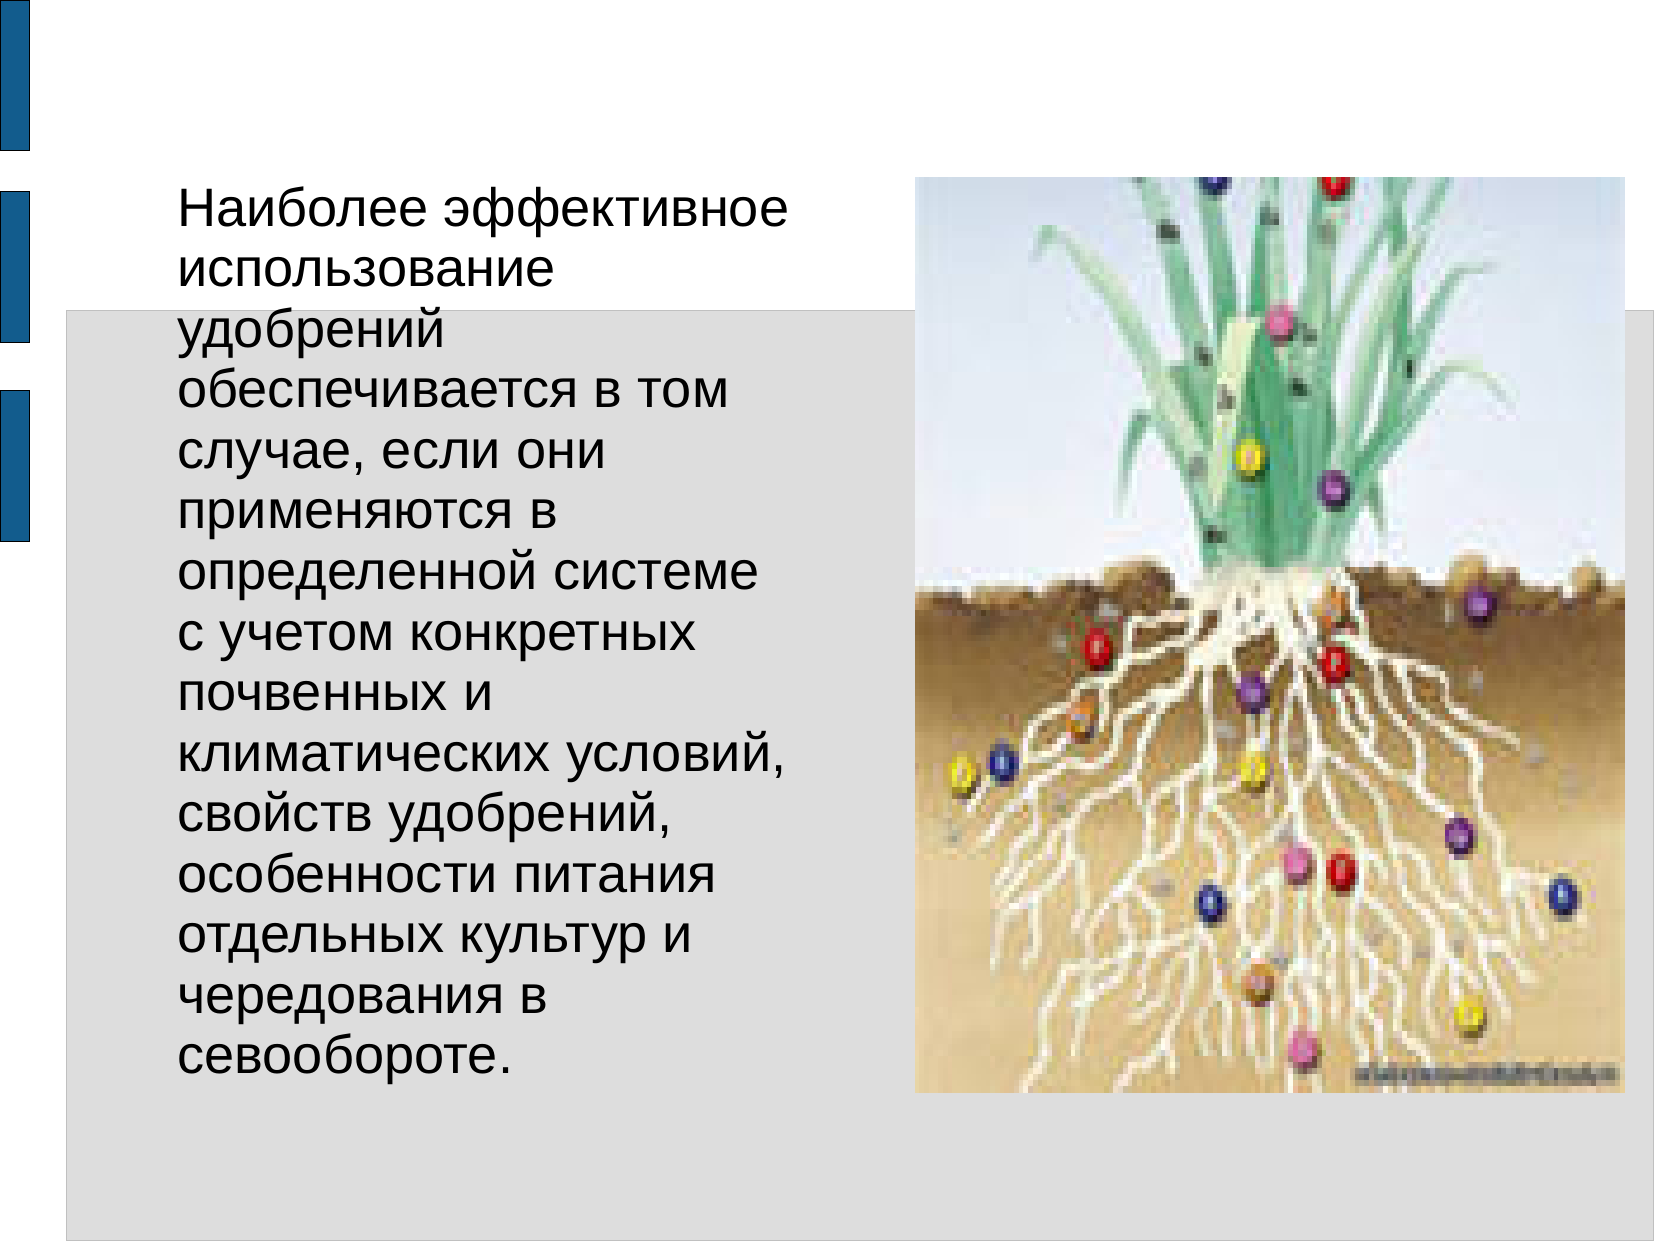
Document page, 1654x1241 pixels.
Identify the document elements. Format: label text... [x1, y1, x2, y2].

picture [915, 177, 1625, 1093]
list Наиболее эффективное использование удобрений обеспечивается в том случае, если они применяются в определенной системе с учетом конкретных почвенных и климатических условий, свойств удобрений, особенности питания отдельных культур и чередования в севообороте. [177, 177, 798, 1093]
